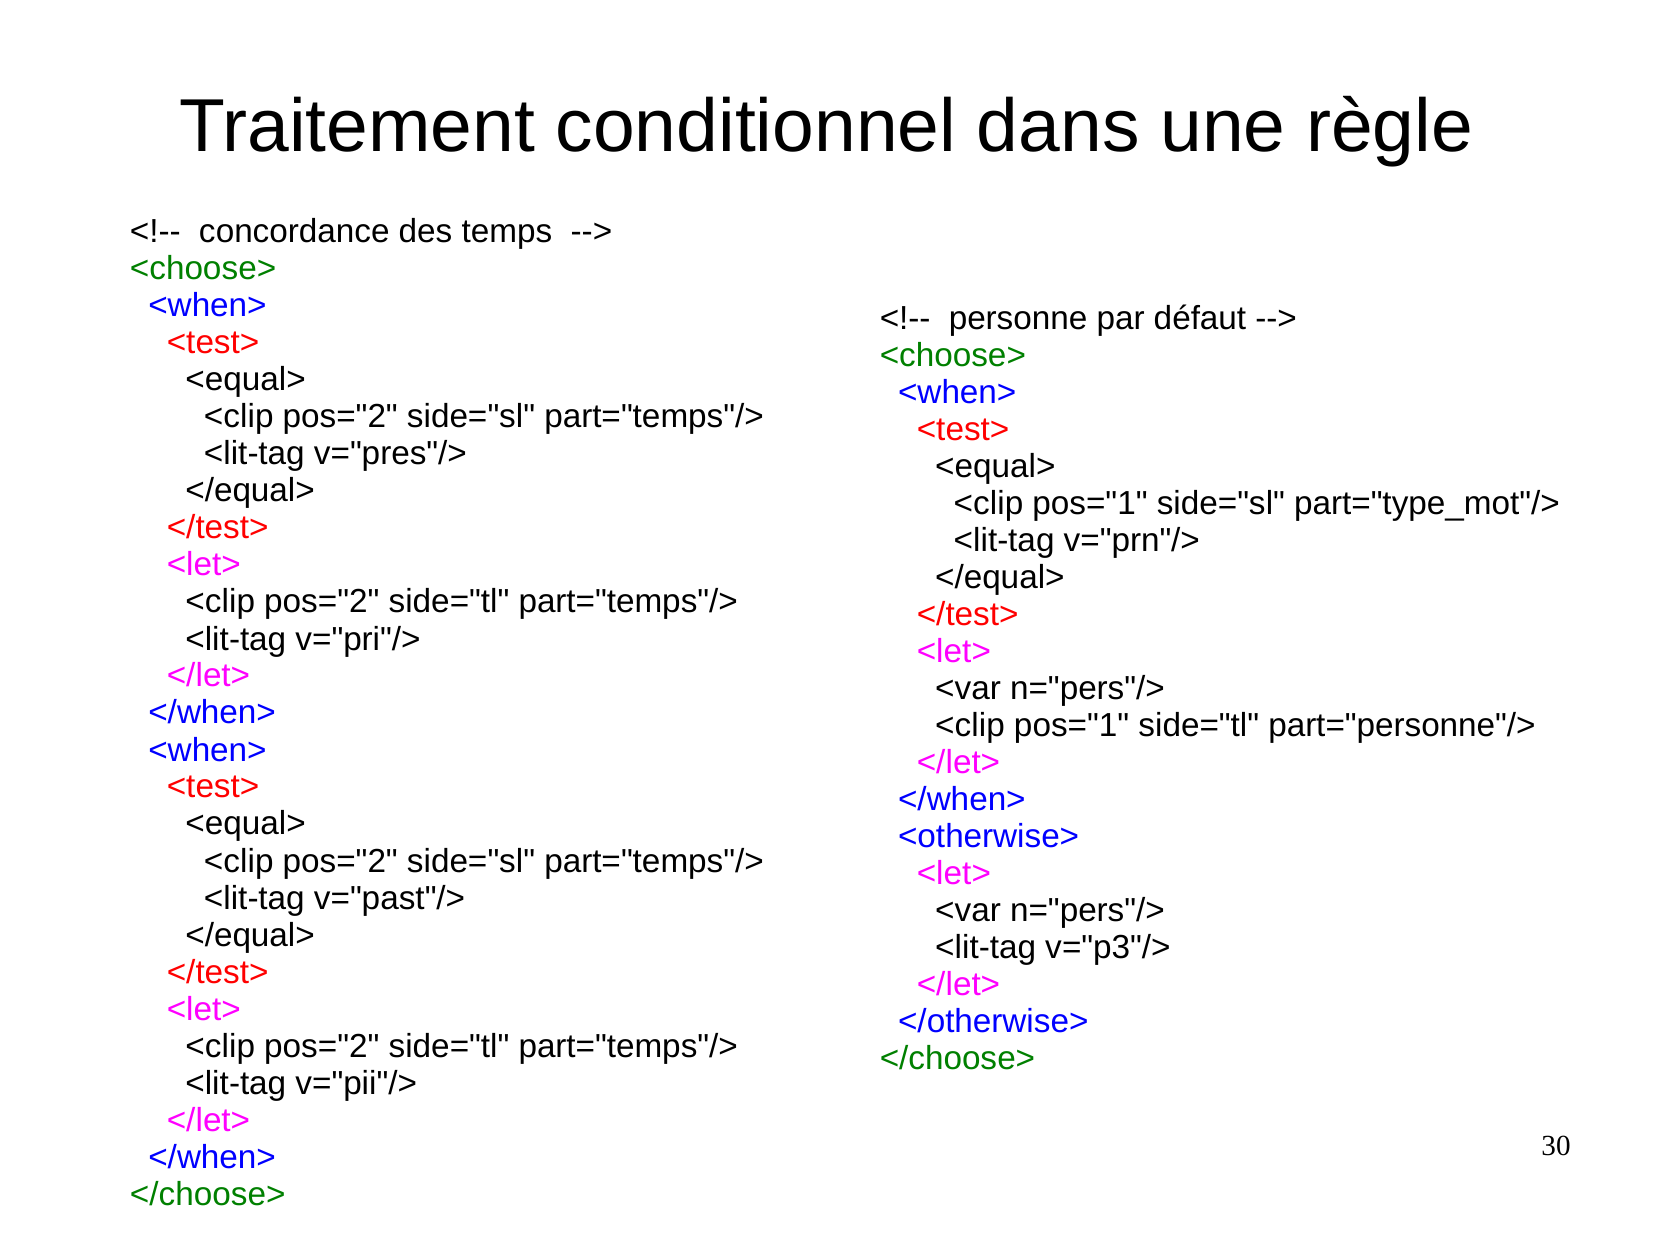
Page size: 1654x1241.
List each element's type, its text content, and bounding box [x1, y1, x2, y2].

list <!-- concordance des temps --> <choose> <when> <test> <equal> <clip pos="2" side="sl" part="temps"/> <lit-tag v="pres"/> </equal> </test> <let> <clip pos="2" side="tl" part="temps"/> <lit-tag v="pri"/> </let> </when> <when> <test> <equal> <clip pos="2" side="sl" part="temps"/> <lit-tag v="past"/> </equal> </test> <let> <clip pos="2" side="tl" part="temps"/> <lit-tag v="pii"/> </let> </when> </choose> [129, 212, 780, 1229]
title Traitement conditionnel dans une règle [82, 49, 1571, 201]
list <!-- personne par défaut --> <choose> <when> <test> <equal> <clip pos="1" side="sl" part="type_mot"/> <lit-tag v="prn"/> </equal> </test> <let> <var n="pers"/> <clip pos="1" side="tl" part="personne"/> </let> </when> <otherwise> <let> <var n="pers"/> <lit-tag v="p3"/> </let> </otherwise> </choose> [879, 299, 1583, 1118]
